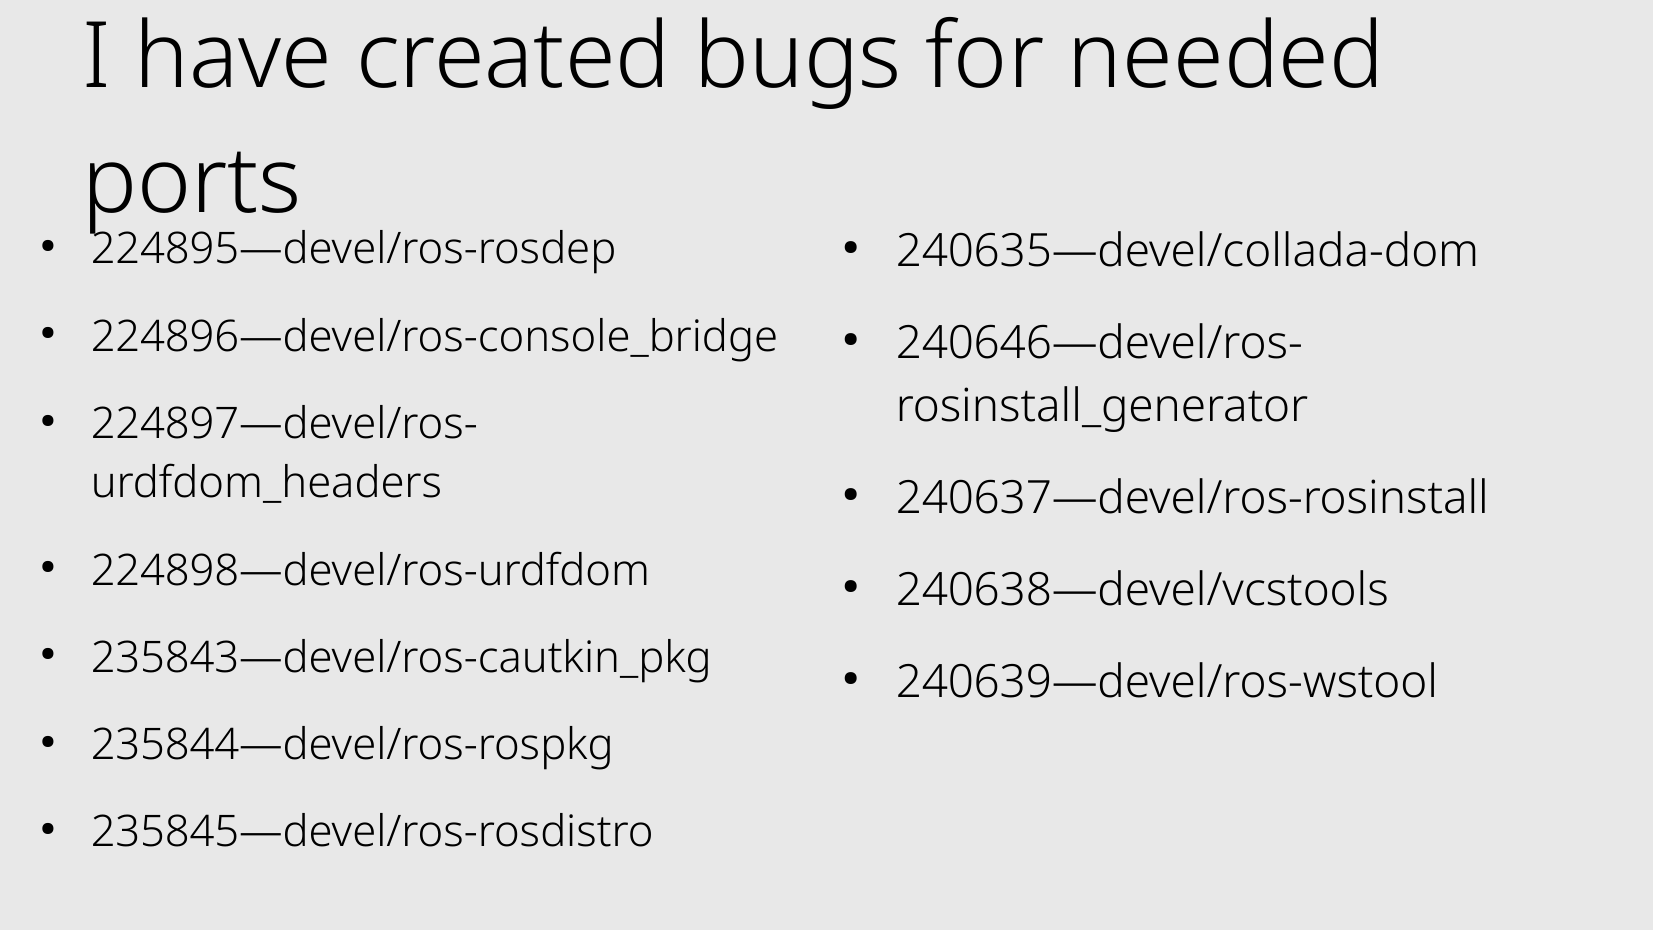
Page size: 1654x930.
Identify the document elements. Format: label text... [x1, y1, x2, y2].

title I have created bugs for needed ports [82, 37, 1571, 193]
list 224895—devel/ros-rosdep 224896—devel/ros-console_bridge 224897—devel/ros-urdfdom_headers 224898—devel/ros-urdfdom 235843—devel/ros-cautkin_pkg 235844—devel/ros-rospkg 235845—devel/ros-rosdistro [23, 217, 796, 871]
list 240635—devel/collada-dom 240646—devel/ros-rosinstall_generator 240637—devel/ros-rosinstall 240638—devel/vcstools 240639—devel/ros-wstool [825, 217, 1653, 757]
